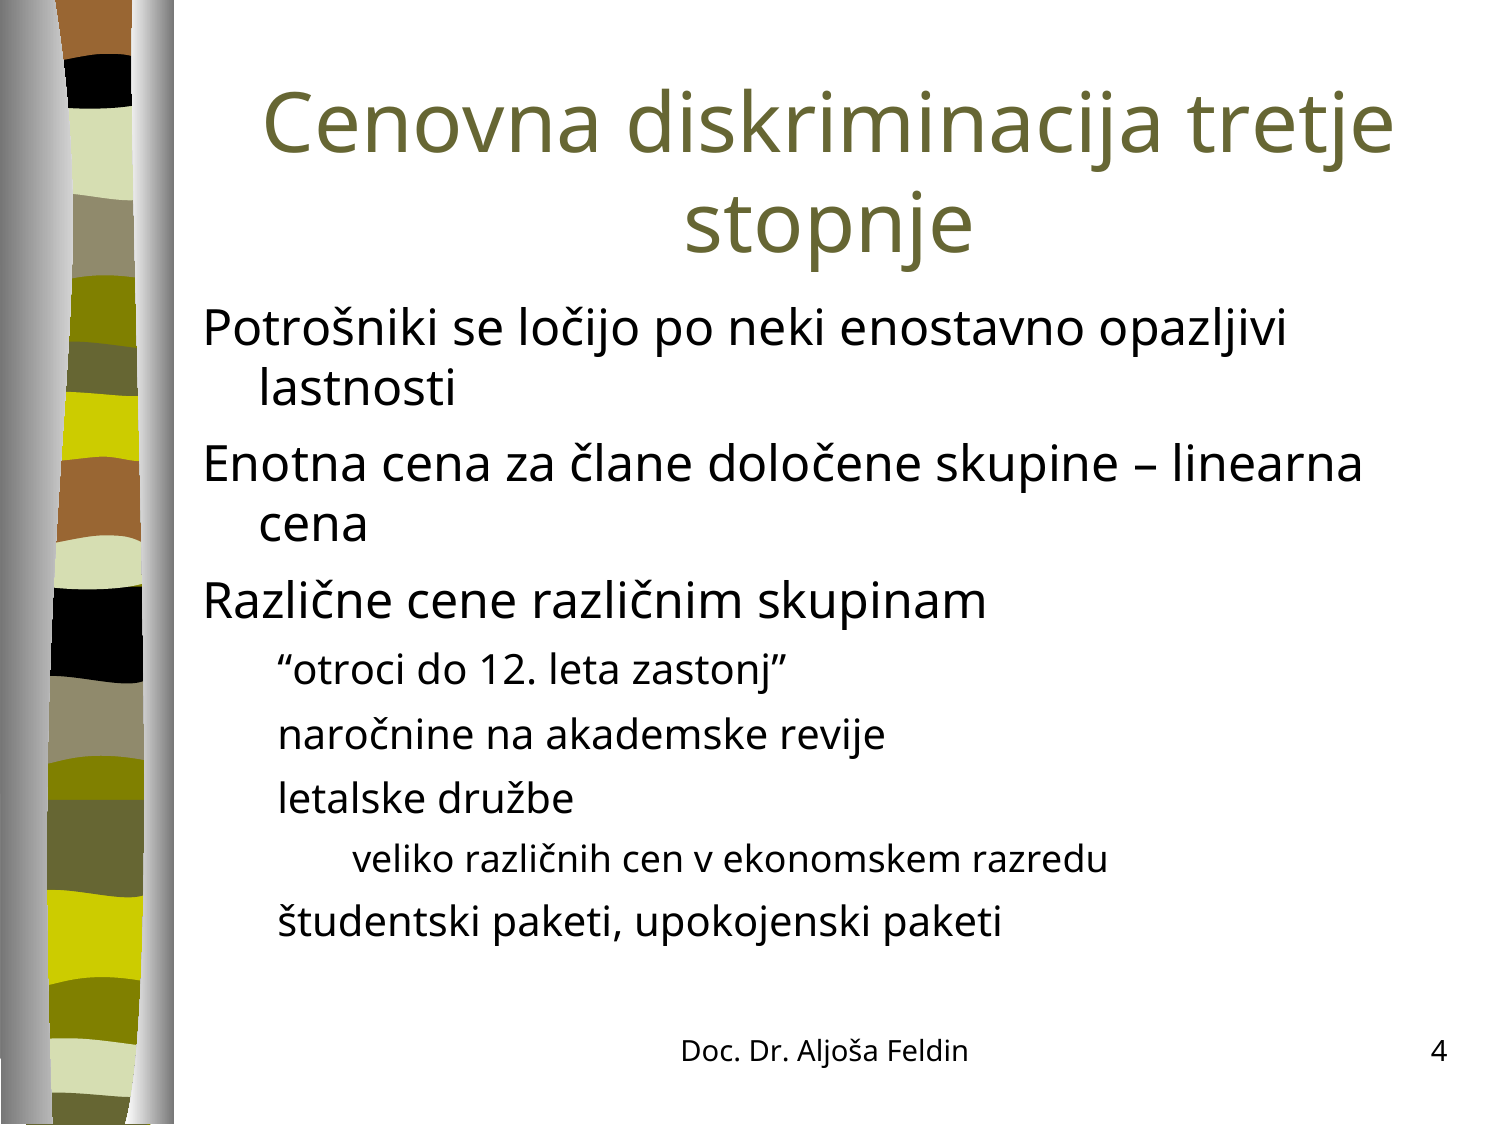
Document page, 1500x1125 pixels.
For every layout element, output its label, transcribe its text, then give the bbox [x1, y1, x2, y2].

text_box <number> [1149, 1024, 1463, 1100]
text_box Doc. Dr. Aljoša Feldin [587, 1024, 1063, 1100]
title Cenovna diskriminacija tretje stopnje [192, 51, 1468, 287]
list Potrošniki se ločijo po neki enostavno opazljivi lastnosti Enotna cena za člane določene skupine – linearna cena Različne cene različnim skupinam “otroci do 12. leta zastonj” naročnine na akademske revije letalske družbe veliko različnih cen v ekonomskem razredu študentski paketi, upokojenski paketi [187, 287, 1476, 1026]
